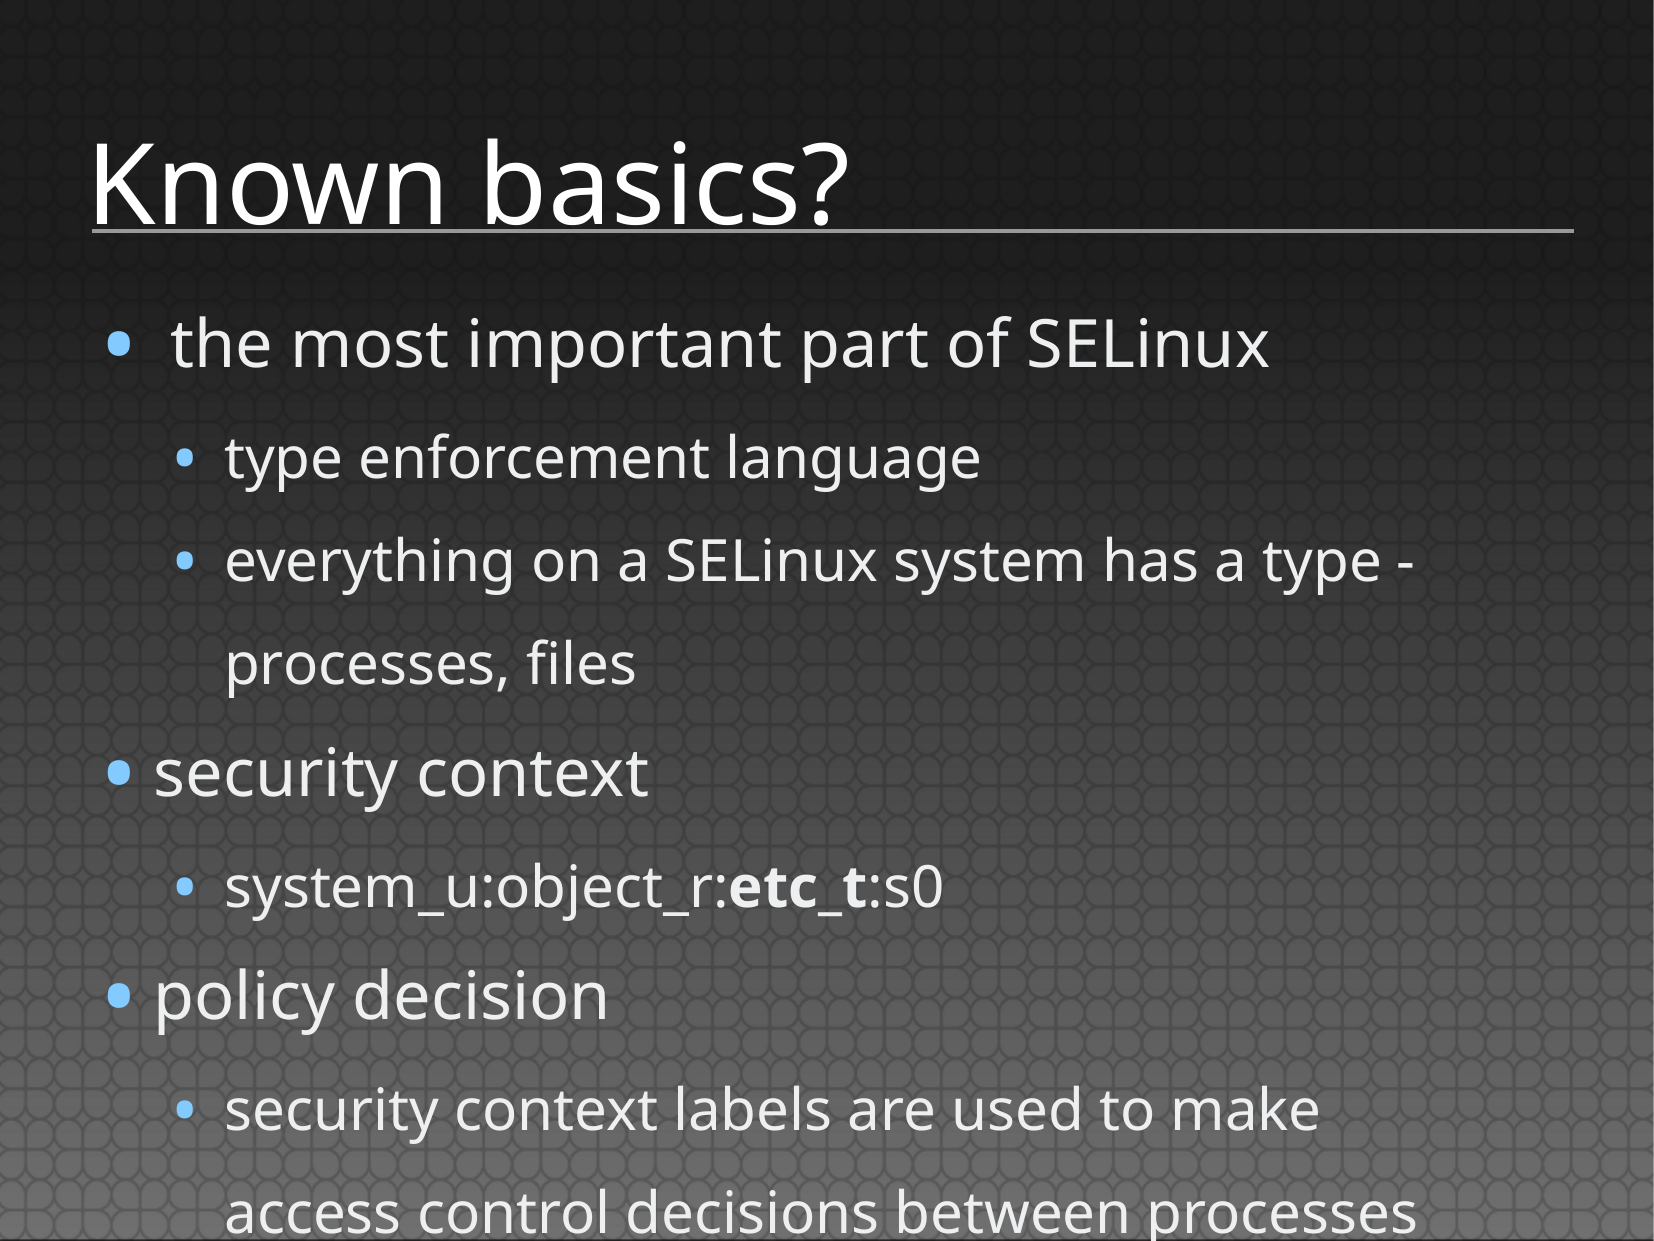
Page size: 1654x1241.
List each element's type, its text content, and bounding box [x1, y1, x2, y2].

list the most important part of SELinux type enforcement language everything on a SELinux system has a type - processes, files security context system_u:object_r:etc_t:s0 policy decision security context labels are used to make access control decisions between processes and objects [82, 296, 1571, 1234]
picture [0, 0, 1654, 1241]
title Known basics? [86, 112, 1576, 249]
